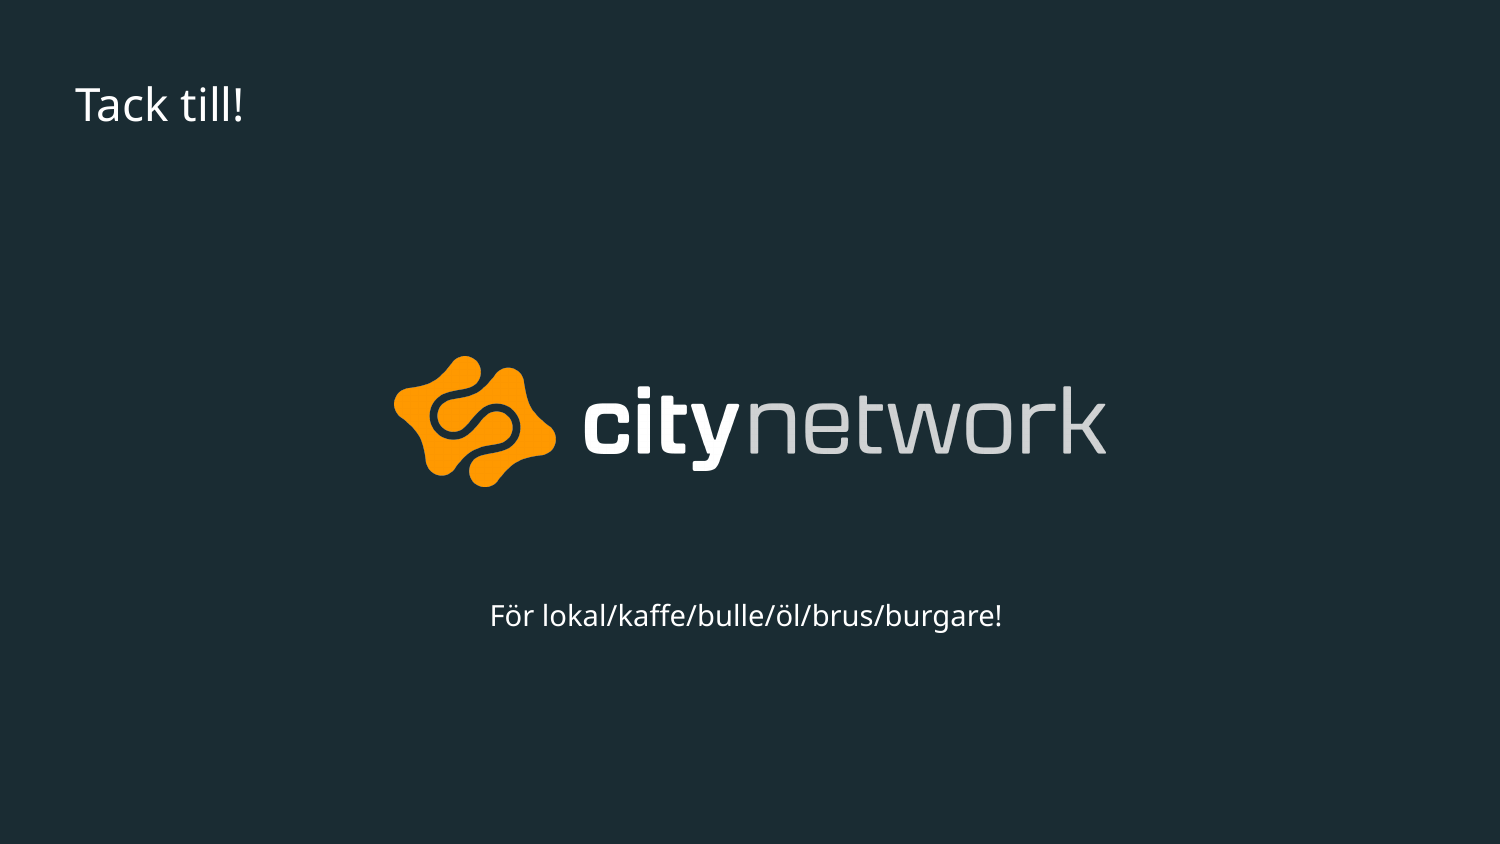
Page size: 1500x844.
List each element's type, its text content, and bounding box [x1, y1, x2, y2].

title Tack till! [75, 33, 1425, 175]
list För lokal/kaffe/bulle/öl/brus/burgare! [75, 197, 1425, 687]
picture [394, 356, 1106, 487]
